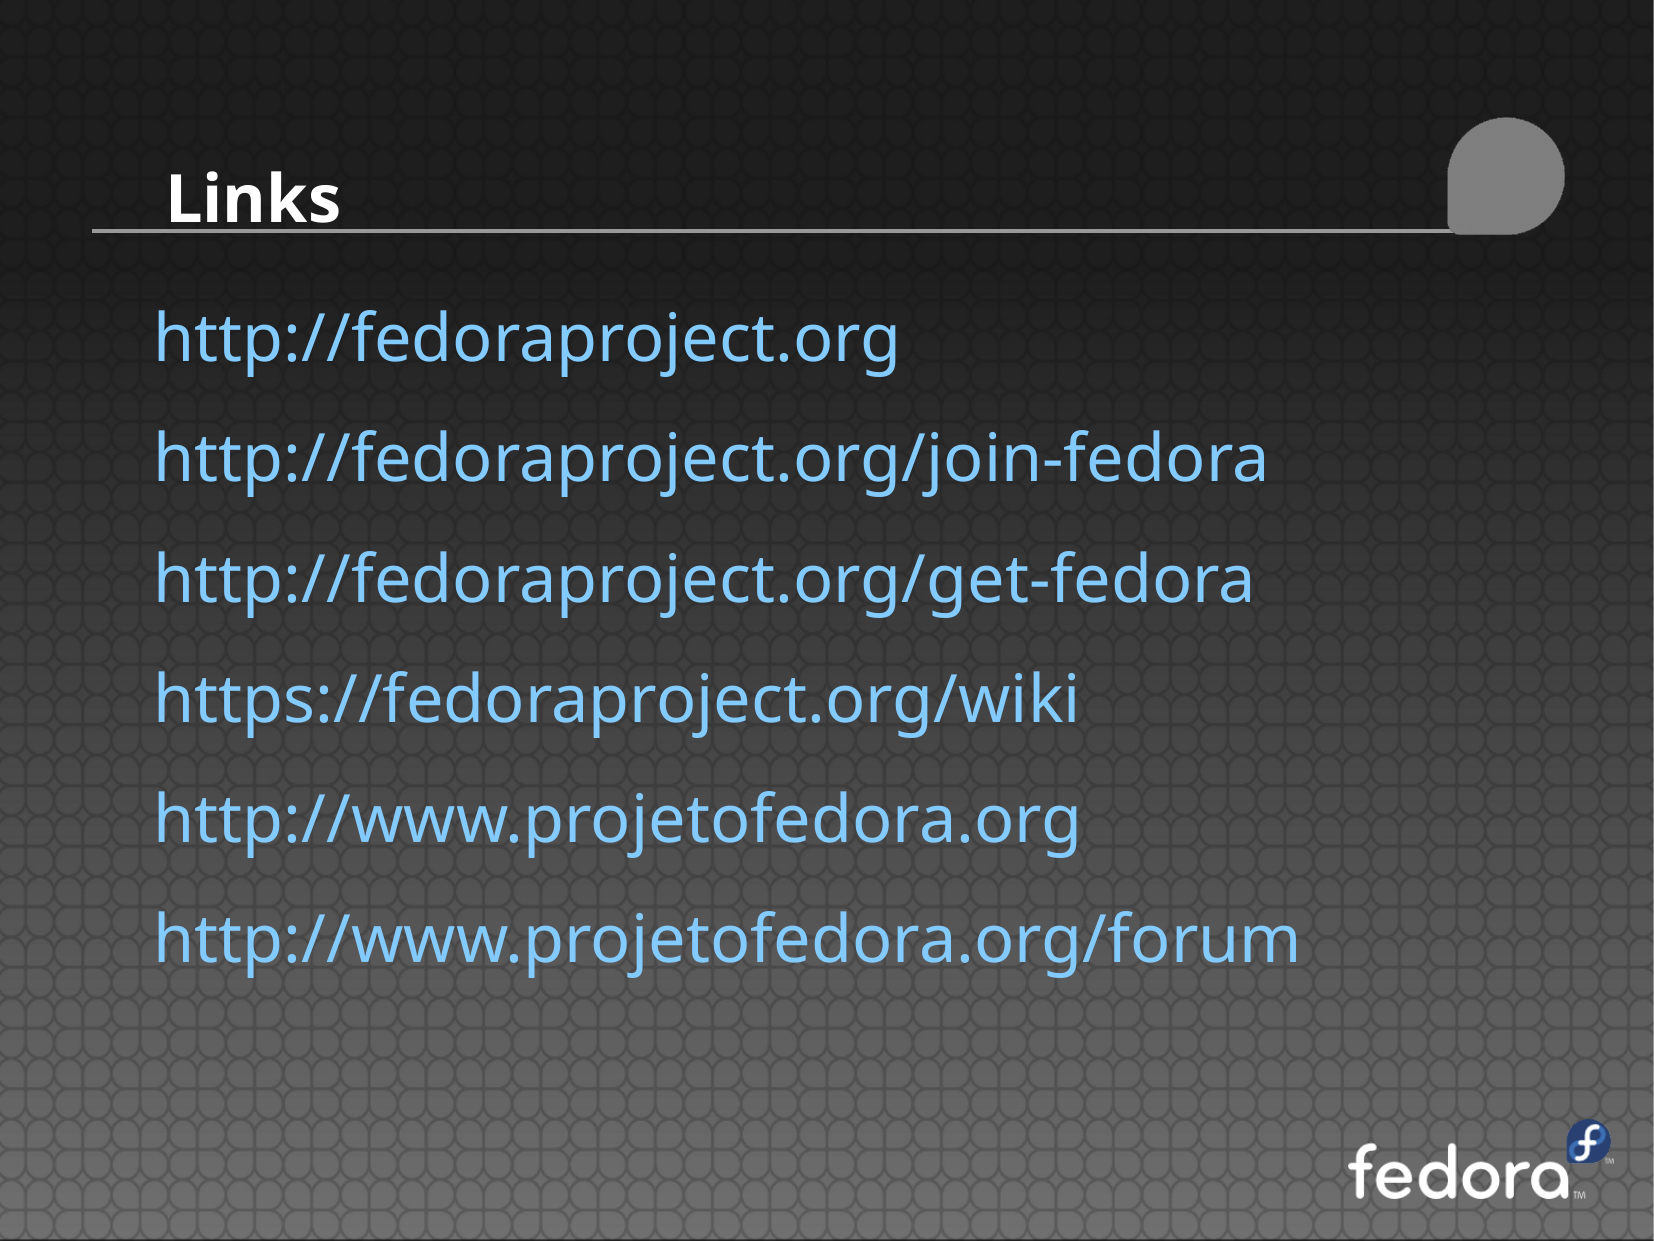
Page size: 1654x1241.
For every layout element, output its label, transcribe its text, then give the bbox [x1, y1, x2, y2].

list http://fedoraproject.org http://fedoraproject.org/join-fedora http://fedoraproject.org/get-fedora https://fedoraproject.org/wiki http://www.projetofedora.org http://www.projetofedora.org/forum [82, 290, 1571, 1094]
picture [0, 0, 1654, 1241]
title Links [164, 121, 1496, 272]
